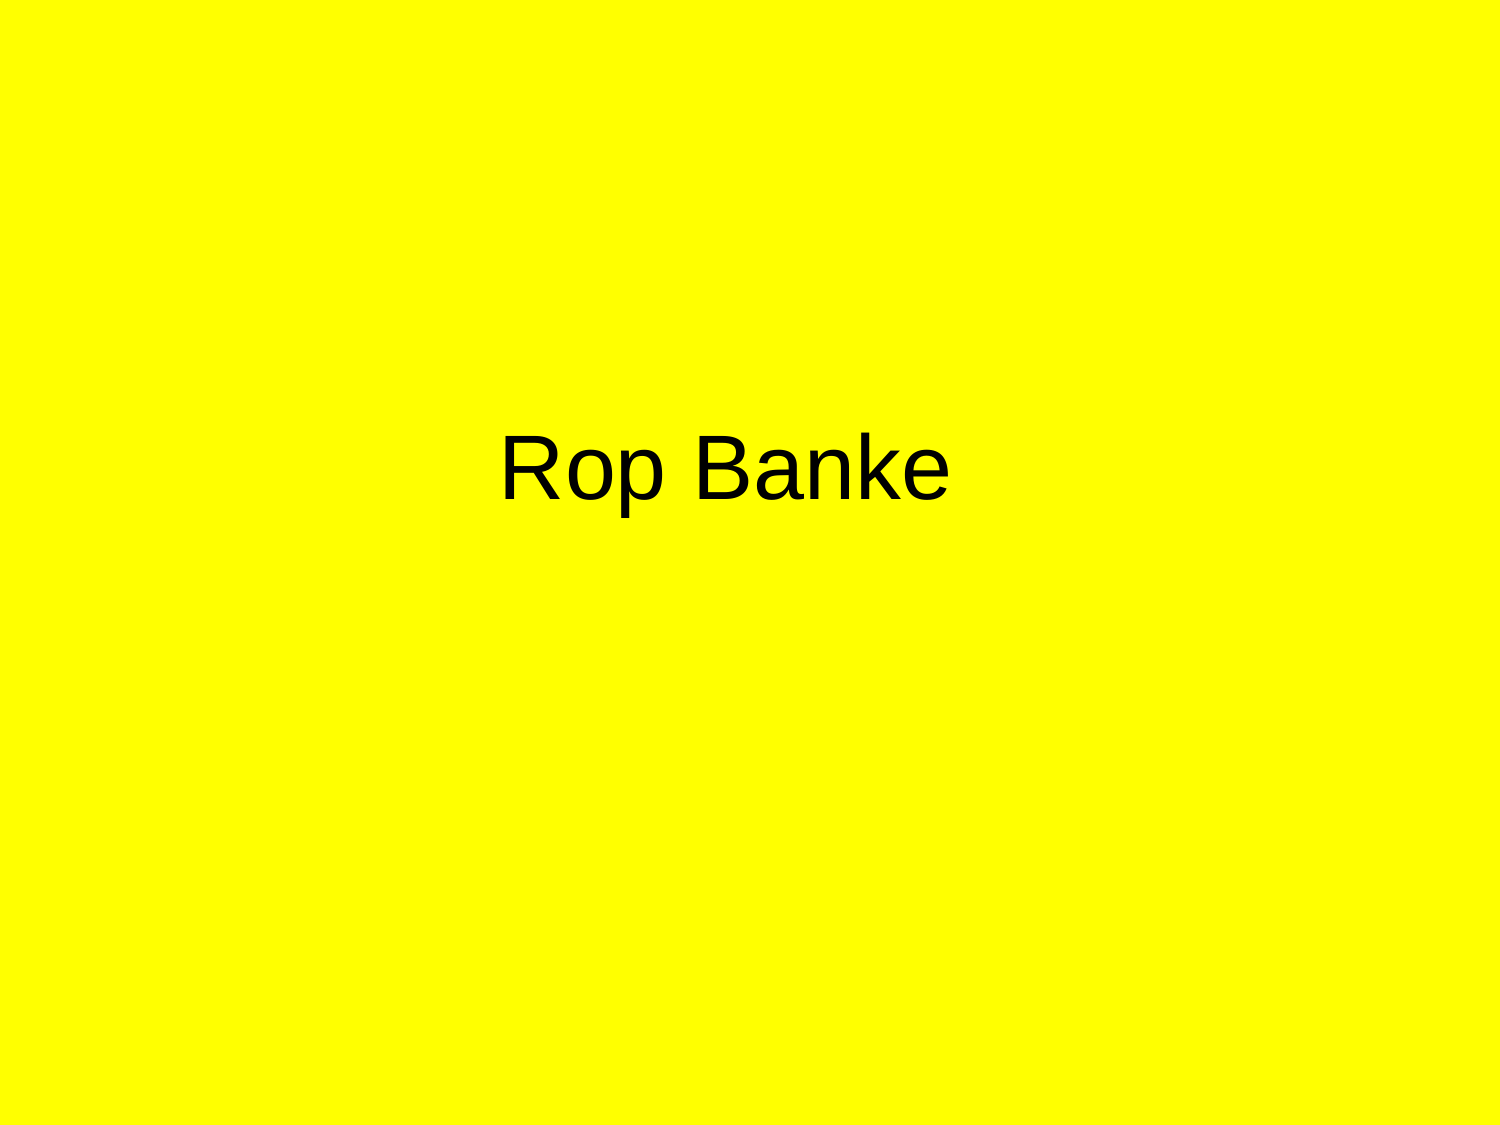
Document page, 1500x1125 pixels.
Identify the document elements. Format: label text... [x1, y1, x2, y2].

title Rop Banke [88, 385, 1364, 651]
